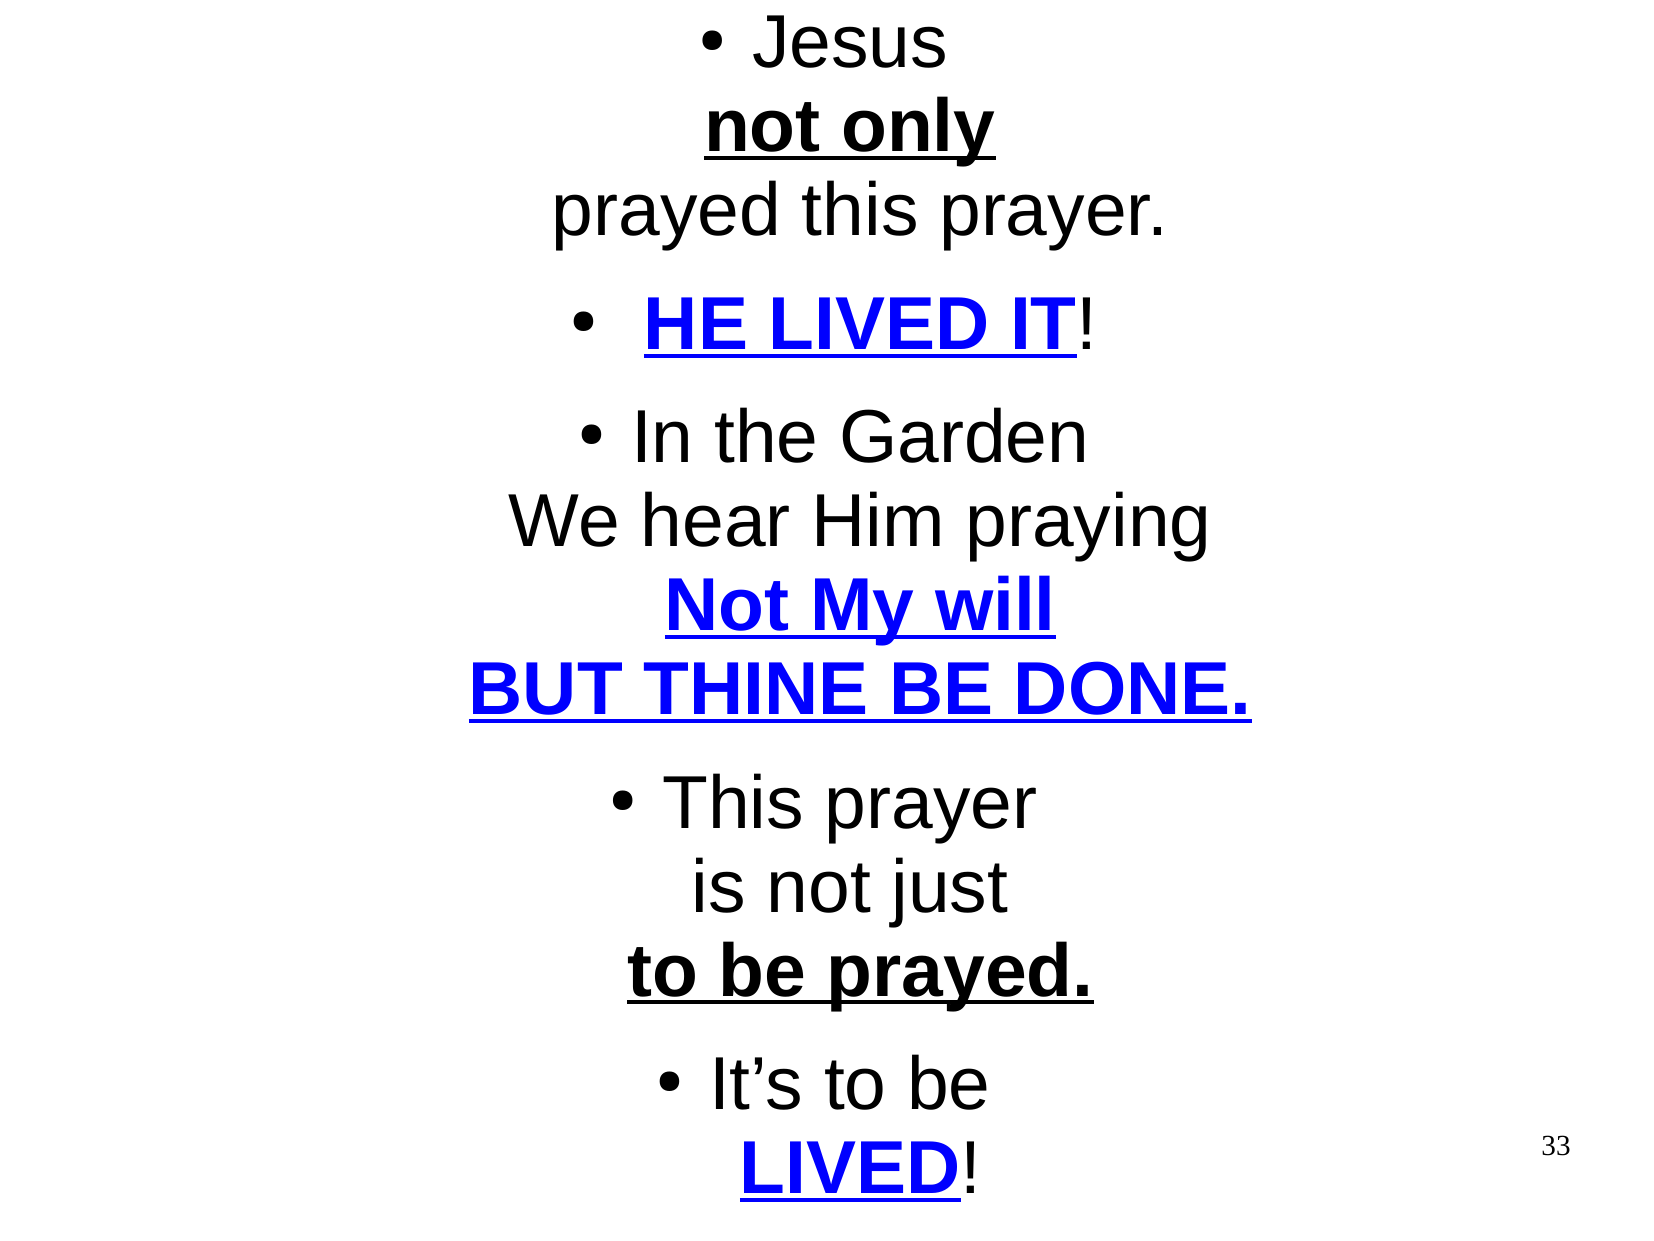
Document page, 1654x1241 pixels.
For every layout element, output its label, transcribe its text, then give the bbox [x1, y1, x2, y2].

list Jesus not only prayed this prayer. HE LIVED IT! In the Garden We hear Him praying Not My will BUT THINE BE DONE. This prayer is not just to be prayed. It’s to be LIVED! [0, 0, 1651, 1238]
